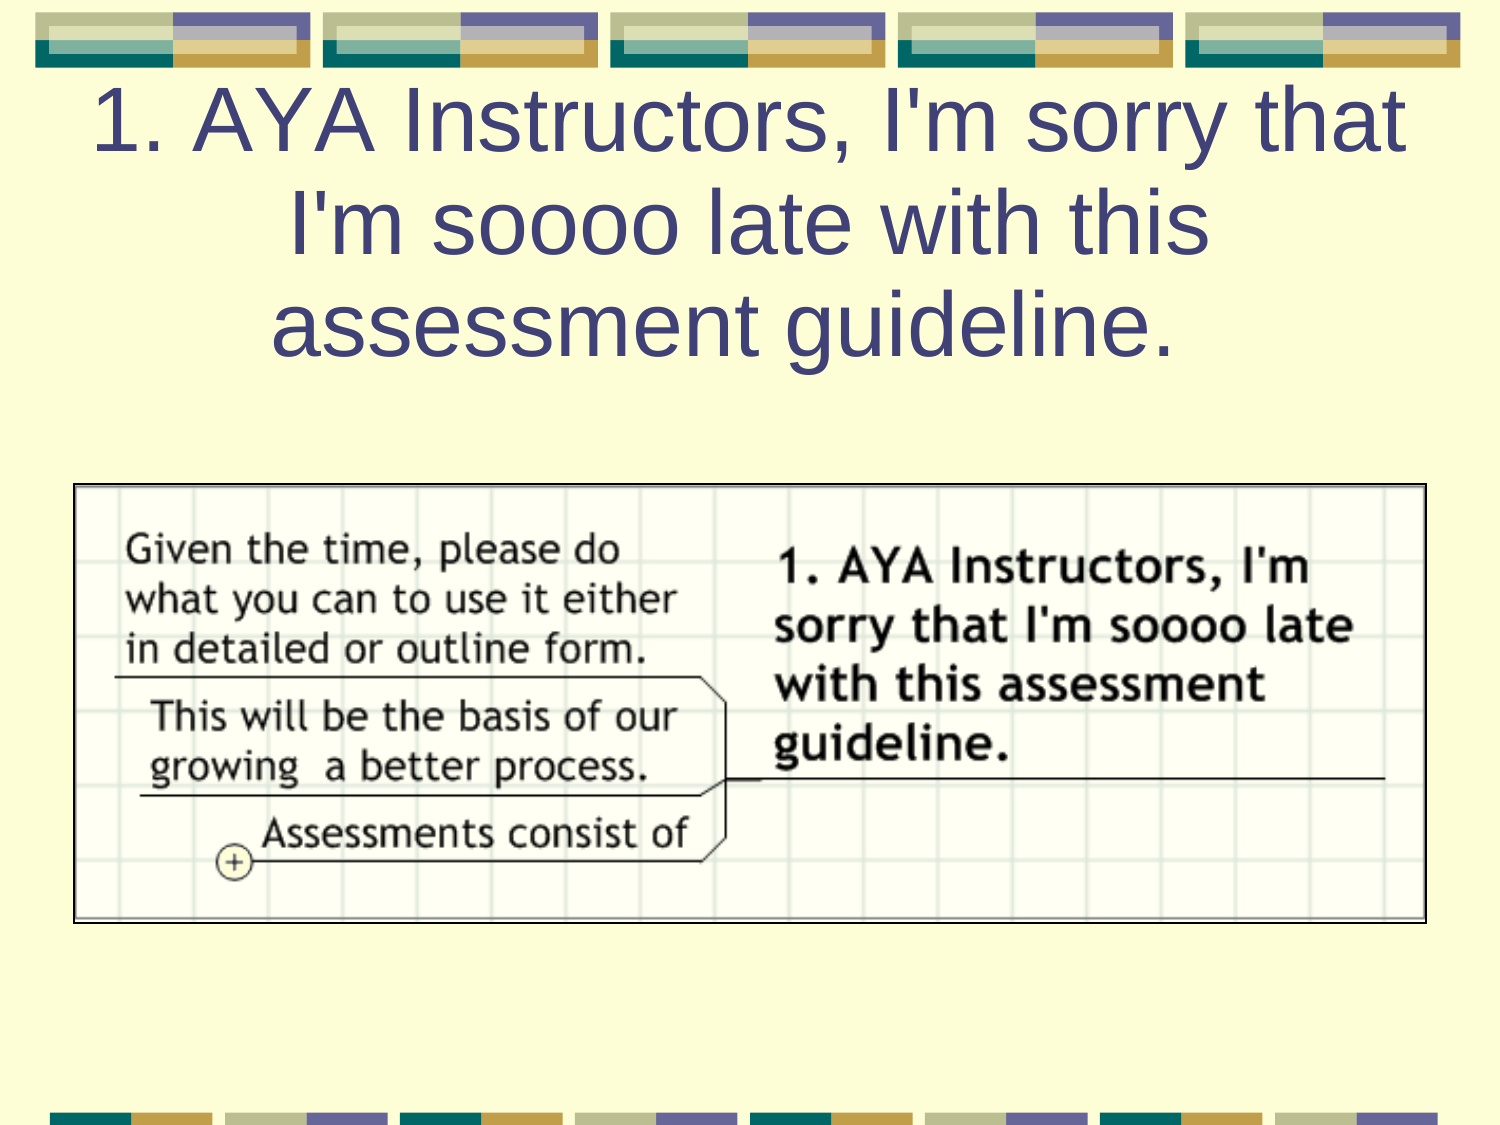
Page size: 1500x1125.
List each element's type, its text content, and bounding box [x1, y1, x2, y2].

picture [75, 484, 1426, 922]
title 1. AYA Instructors, I'm sorry that I'm soooo late with this assessment guideline. [75, 49, 1426, 396]
